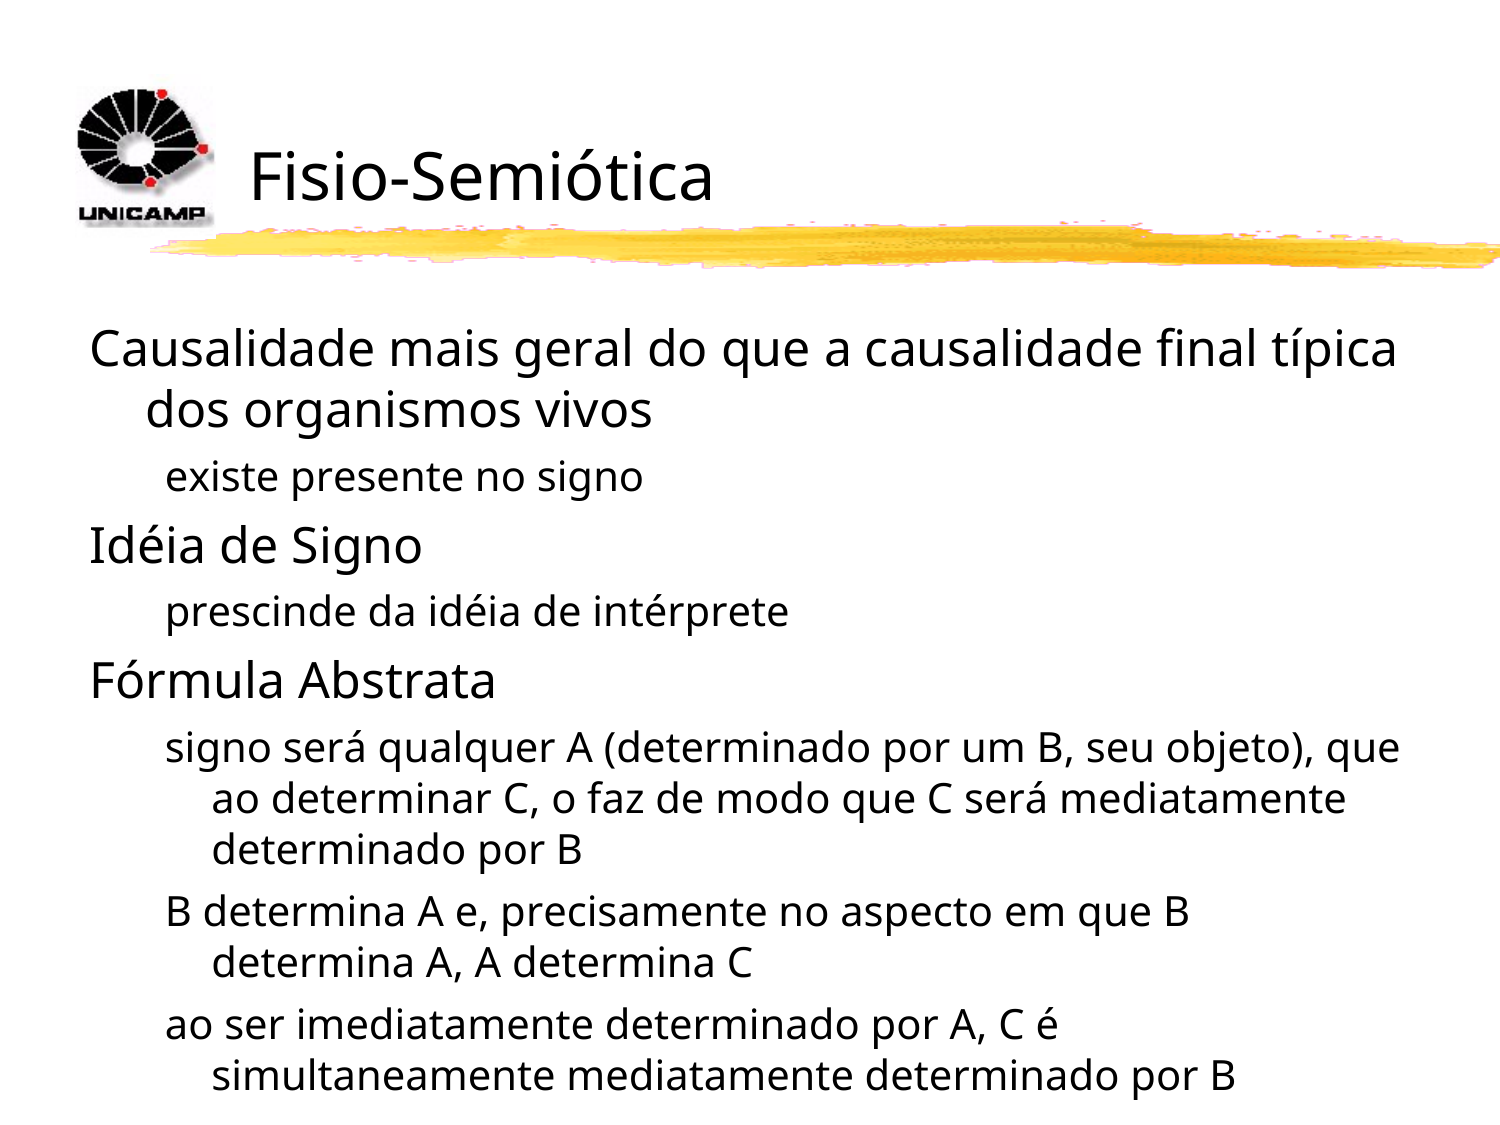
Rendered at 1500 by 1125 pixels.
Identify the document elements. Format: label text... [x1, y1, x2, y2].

list Causalidade mais geral do que a causalidade final típica dos organismos vivos existe presente no signo Idéia de Signo prescinde da idéia de intérprete Fórmula Abstrata signo será qualquer A (determinado por um B, seu objeto), que ao determinar C, o faz de modo que C será mediatamente determinado por B B determina A e, precisamente no aspecto em que B determina A, A determina C ao ser imediatamente determinado por A, C é simultaneamente mediatamente determinado por B [74, 309, 1417, 1023]
title Fisio-Semiótica [233, 37, 1434, 225]
picture [75, 74, 1500, 279]
